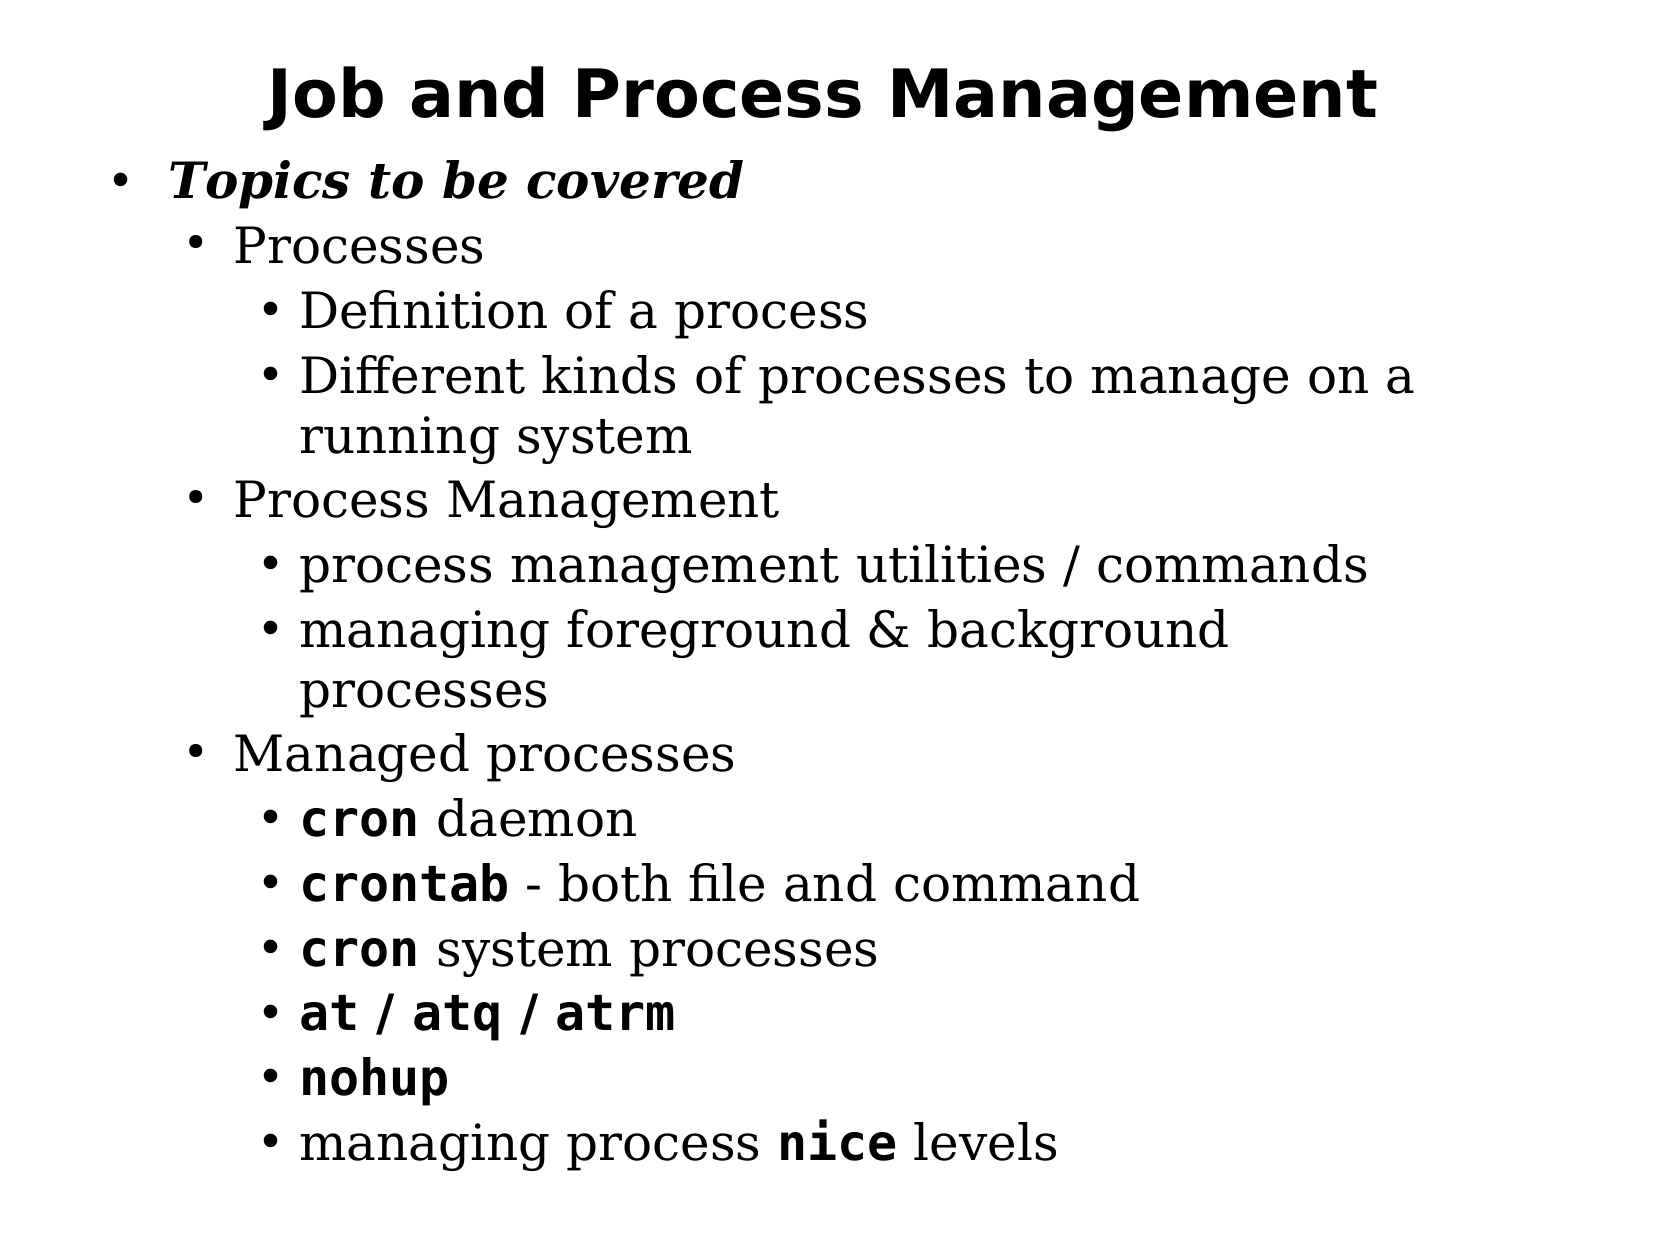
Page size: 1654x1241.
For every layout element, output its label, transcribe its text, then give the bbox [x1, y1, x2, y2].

list Topics to be covered Processes Definition of a process Different kinds of processes to manage on a running system Process Management process management utilities / commands managing foreground & background processes Managed processes cron daemon crontab - both file and command cron system processes at / atq / atrm nohup managing process nice levels [97, 141, 1503, 1179]
title Job and Process Management [120, 31, 1527, 150]
